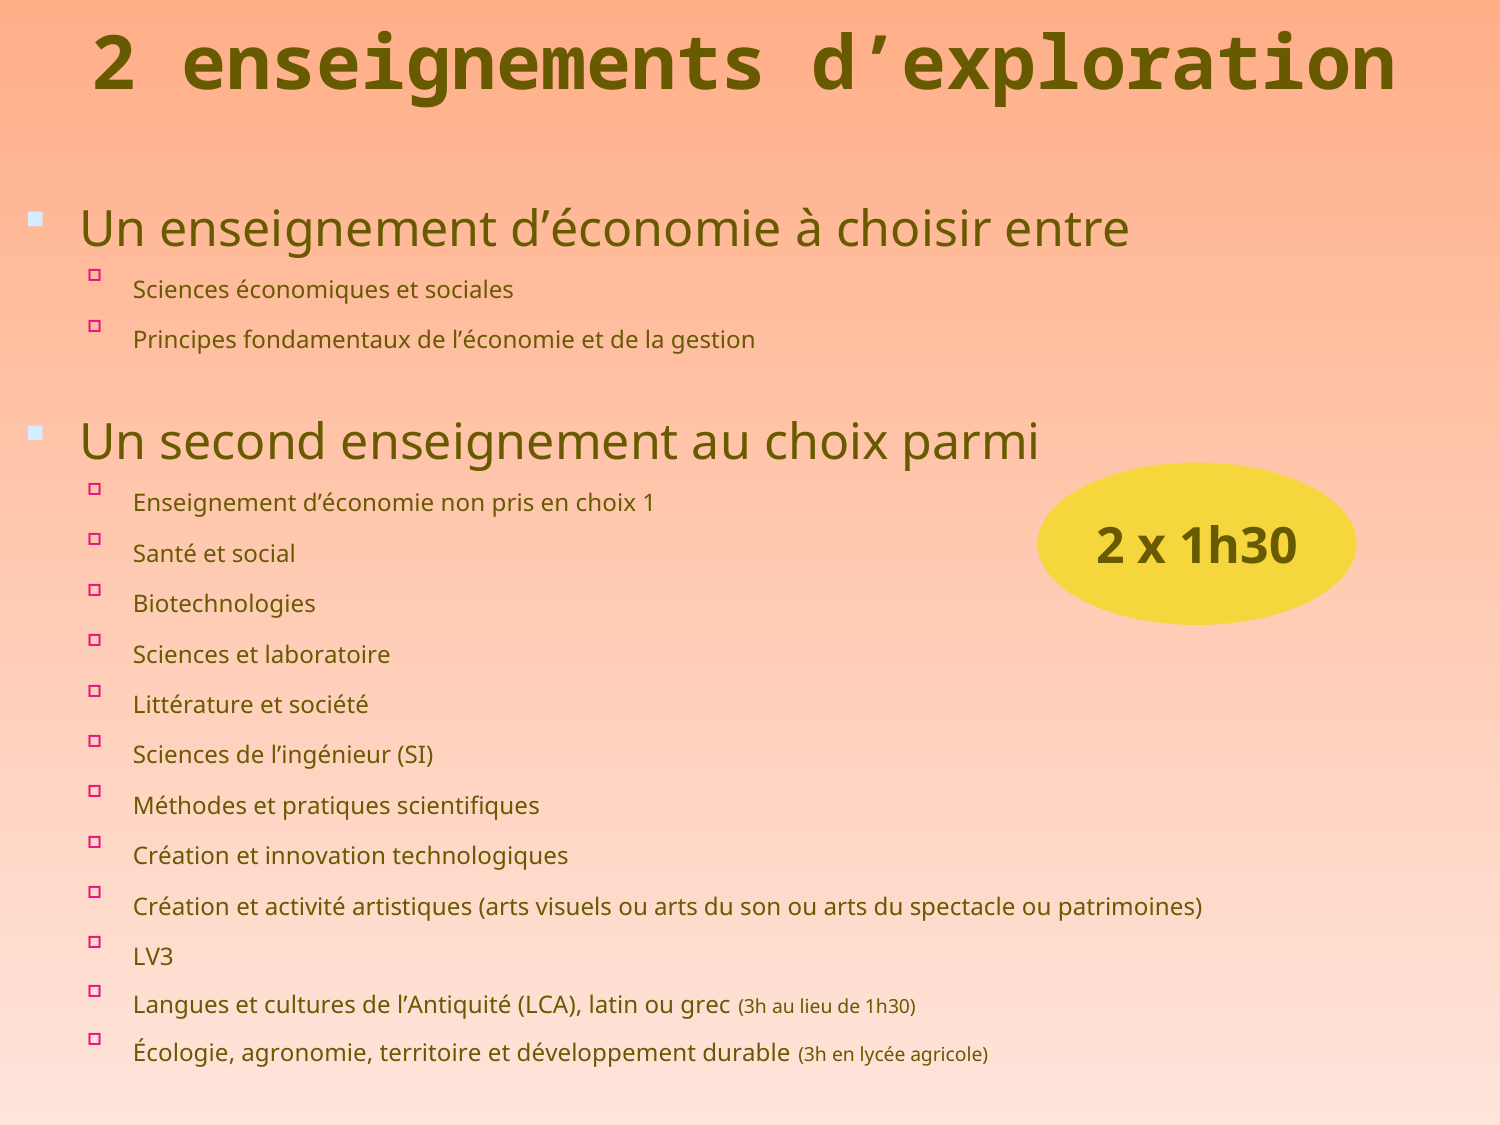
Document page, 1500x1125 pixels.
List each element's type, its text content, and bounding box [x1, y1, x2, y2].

text_box Un enseignement d’économie à choisir entre Sciences économiques et sociales Principes fondamentaux de l’économie et de la gestion Un second enseignement au choix parmi Enseignement d’économie non pris en choix 1 Santé et social Biotechnologies Sciences et laboratoire Littérature et société Sciences de l’ingénieur (SI)‏ Méthodes et pratiques scientifiques Création et innovation technologiques Création et activité artistiques (arts visuels ou arts du son ou arts du spectacle ou patrimoines)‏ LV3 Langues et cultures de l’Antiquité (LCA), latin ou grec (3h au lieu de 1h30)‏ Écologie, agronomie, territoire et développement durable (3h en lycée agricole)‏ [0, 199, 1500, 1010]
text_box 2 x 1h30 [1037, 462, 1357, 625]
text_box 2 enseignements d’exploration [76, 6, 1500, 203]
